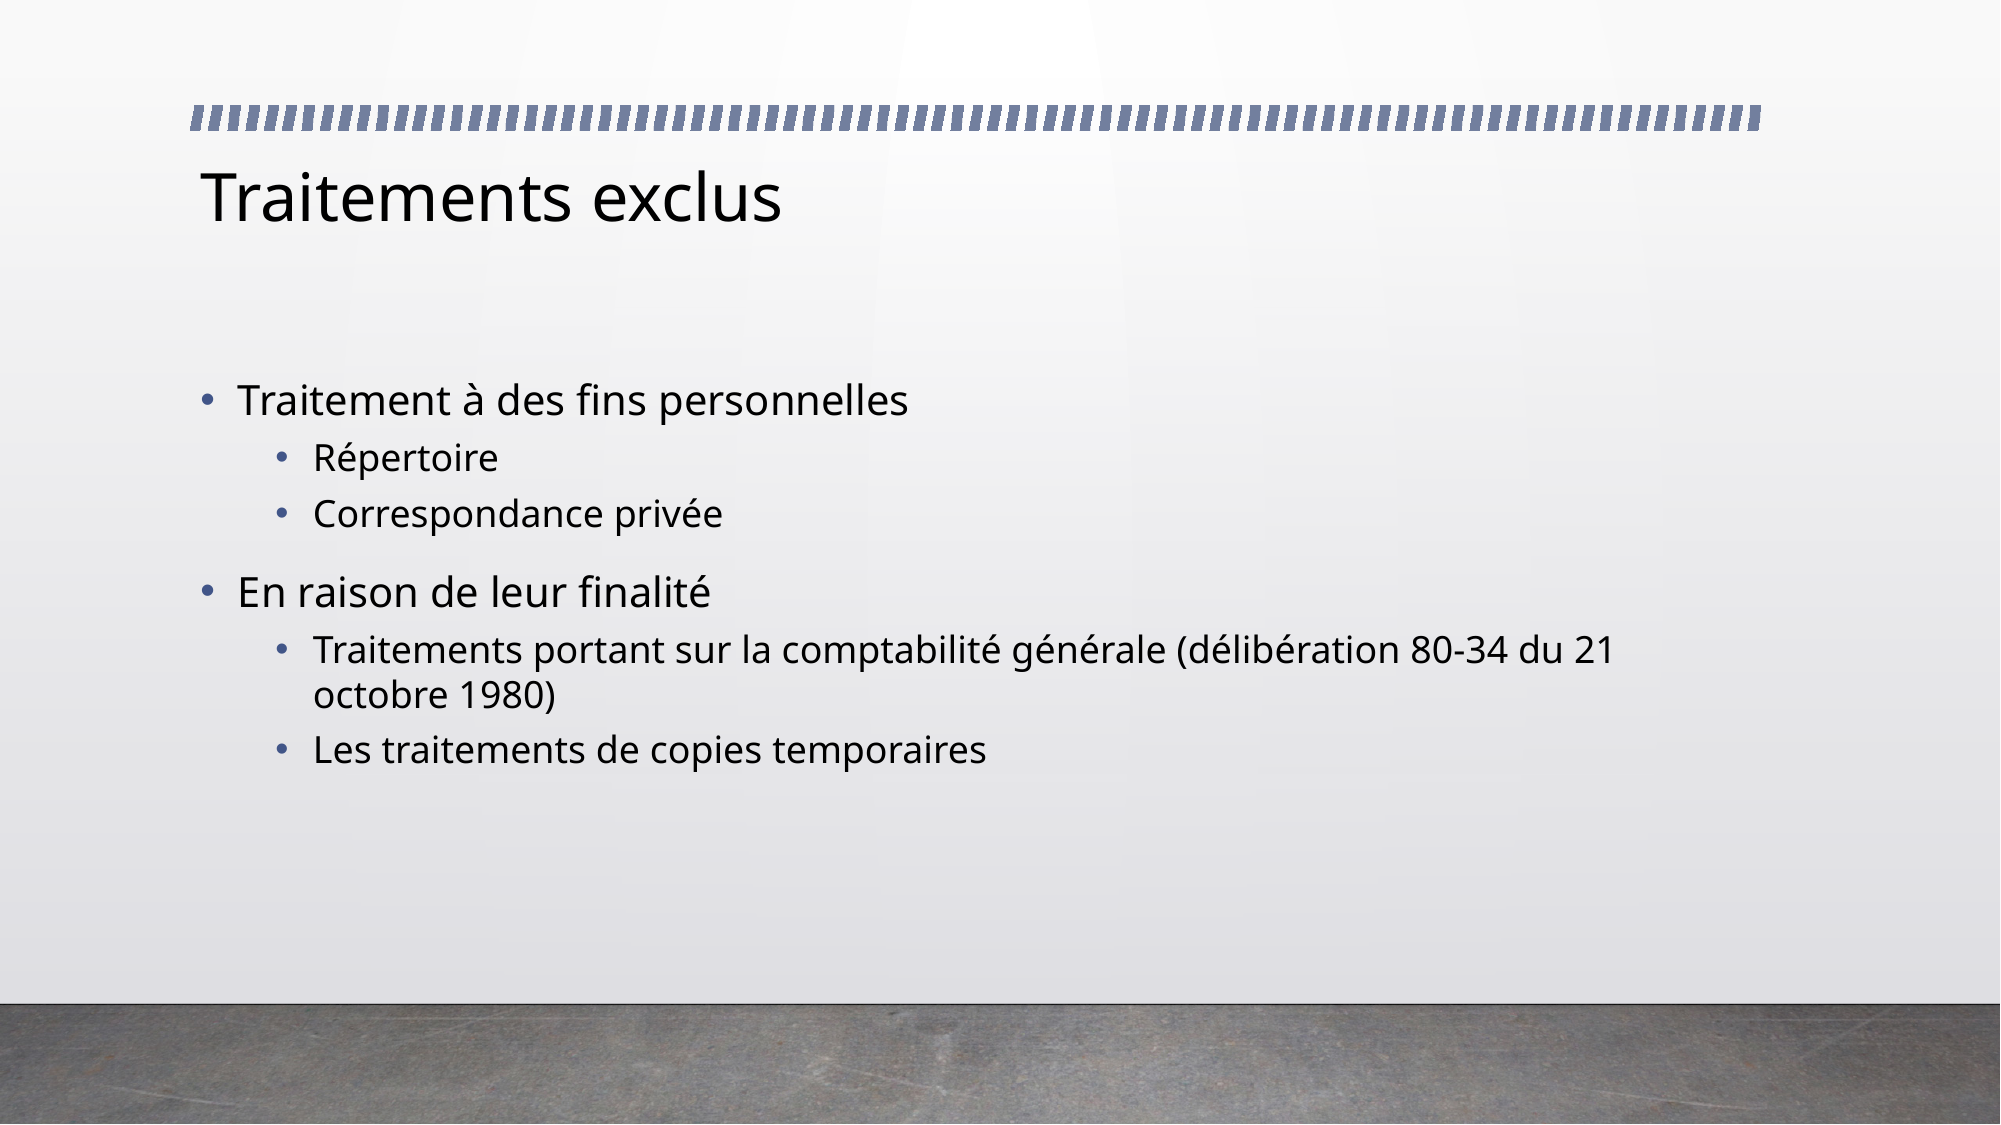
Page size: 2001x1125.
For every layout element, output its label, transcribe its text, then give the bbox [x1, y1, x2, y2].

picture [0, 1004, 2000, 1124]
picture [267, 105, 1762, 131]
list Traitement à des fins personnelles Répertoire Correspondance privée En raison de leur finalité Traitements portant sur la comptabilité générale (délibération 80-34 du 21 octobre 1980) Les traitements de copies temporaires [185, 356, 1761, 897]
title Traitements exclus [185, 156, 1761, 329]
